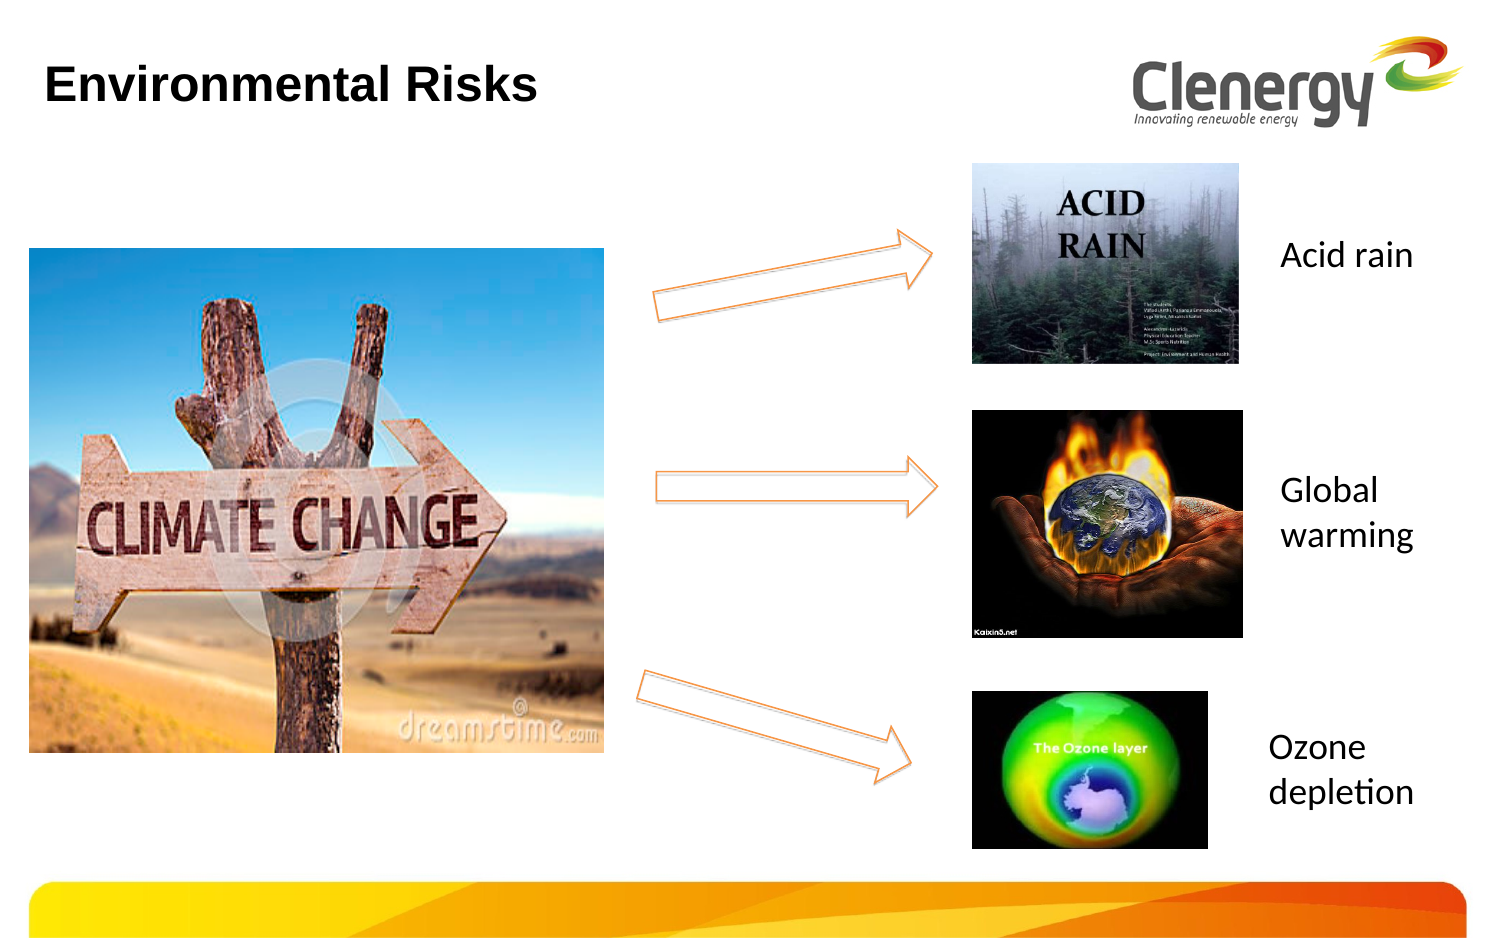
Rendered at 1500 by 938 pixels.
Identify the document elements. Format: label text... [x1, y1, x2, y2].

text_box Ozone depletion [1253, 714, 1477, 821]
text_box Global warming [1265, 456, 1454, 563]
picture [0, 0, 1500, 938]
text_box Acid rain [1265, 222, 1442, 284]
text_box Environmental Risks [29, 43, 1176, 119]
